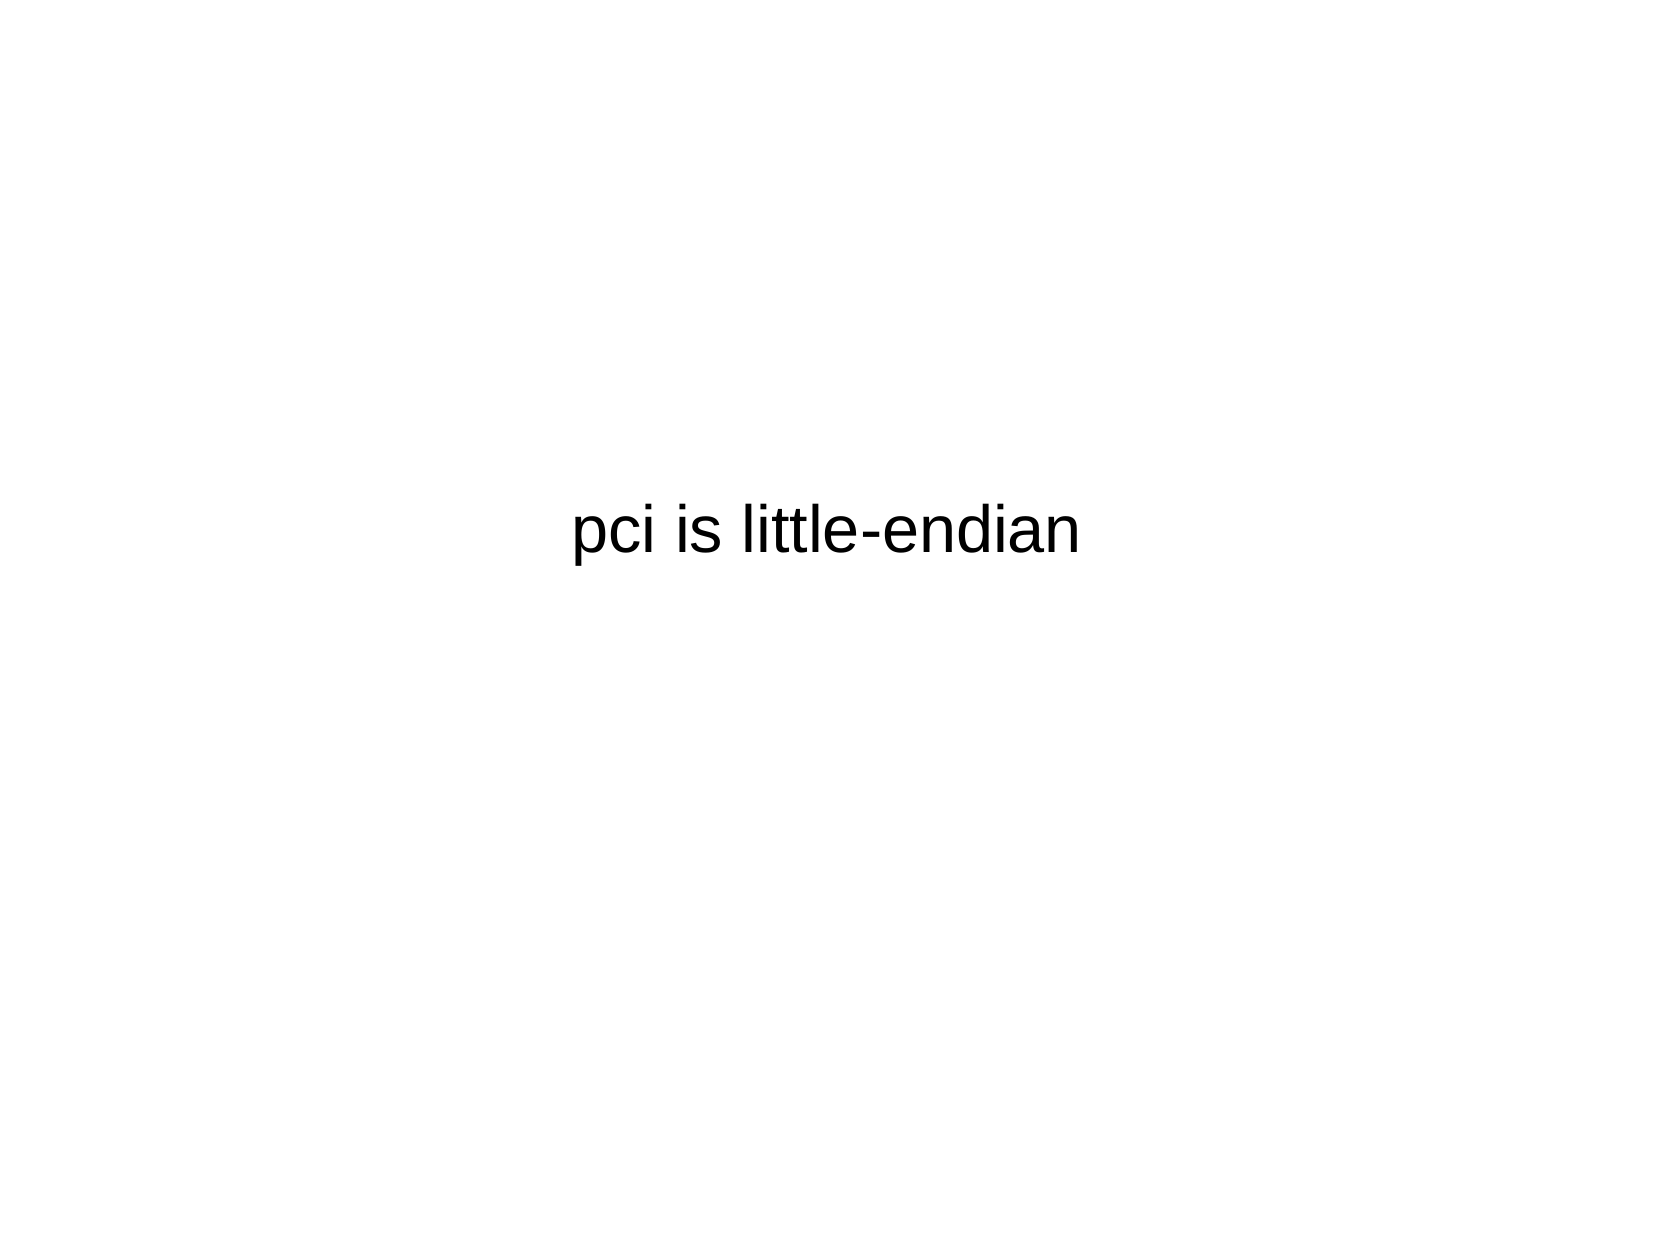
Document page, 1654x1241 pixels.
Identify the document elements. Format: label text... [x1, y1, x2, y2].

subtitle pci is little-endian [82, 49, 1571, 1010]
